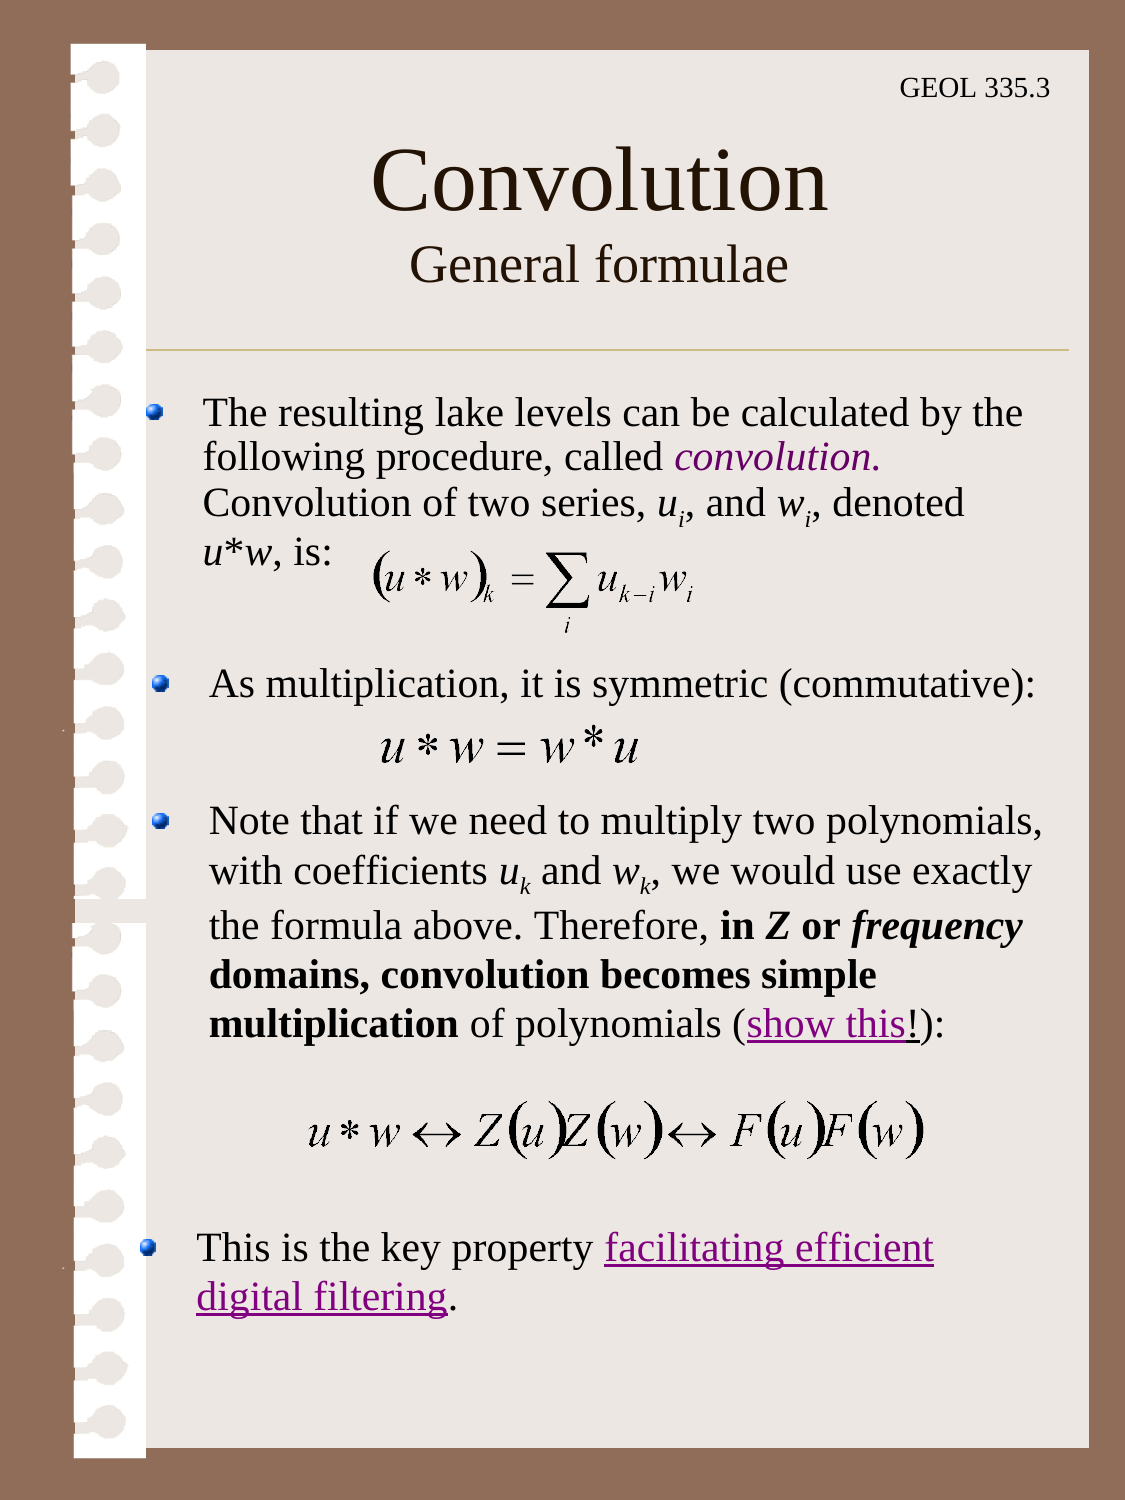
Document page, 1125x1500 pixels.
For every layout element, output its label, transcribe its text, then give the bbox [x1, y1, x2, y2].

list The resulting lake levels can be calculated by the following procedure, called convolution. Convolution of two series, ui, and wi, denoted u*w, is: [131, 383, 1069, 649]
picture [372, 712, 648, 776]
text_box Note that if we need to multiply two polynomials, with coefficients uk and wk, we would use exactly the formula above. Therefore, in Z or frequency domains, convolution becomes simple multiplication of polynomials (show this!): [137, 787, 1075, 1116]
title Convolution General formulae [131, 83, 1069, 334]
picture [300, 1097, 925, 1166]
text_box As multiplication, it is symmetric (commutative): [137, 650, 1075, 776]
text_box This is the key property facilitating efficient digital filtering. [125, 1214, 1063, 1352]
picture [365, 543, 703, 642]
